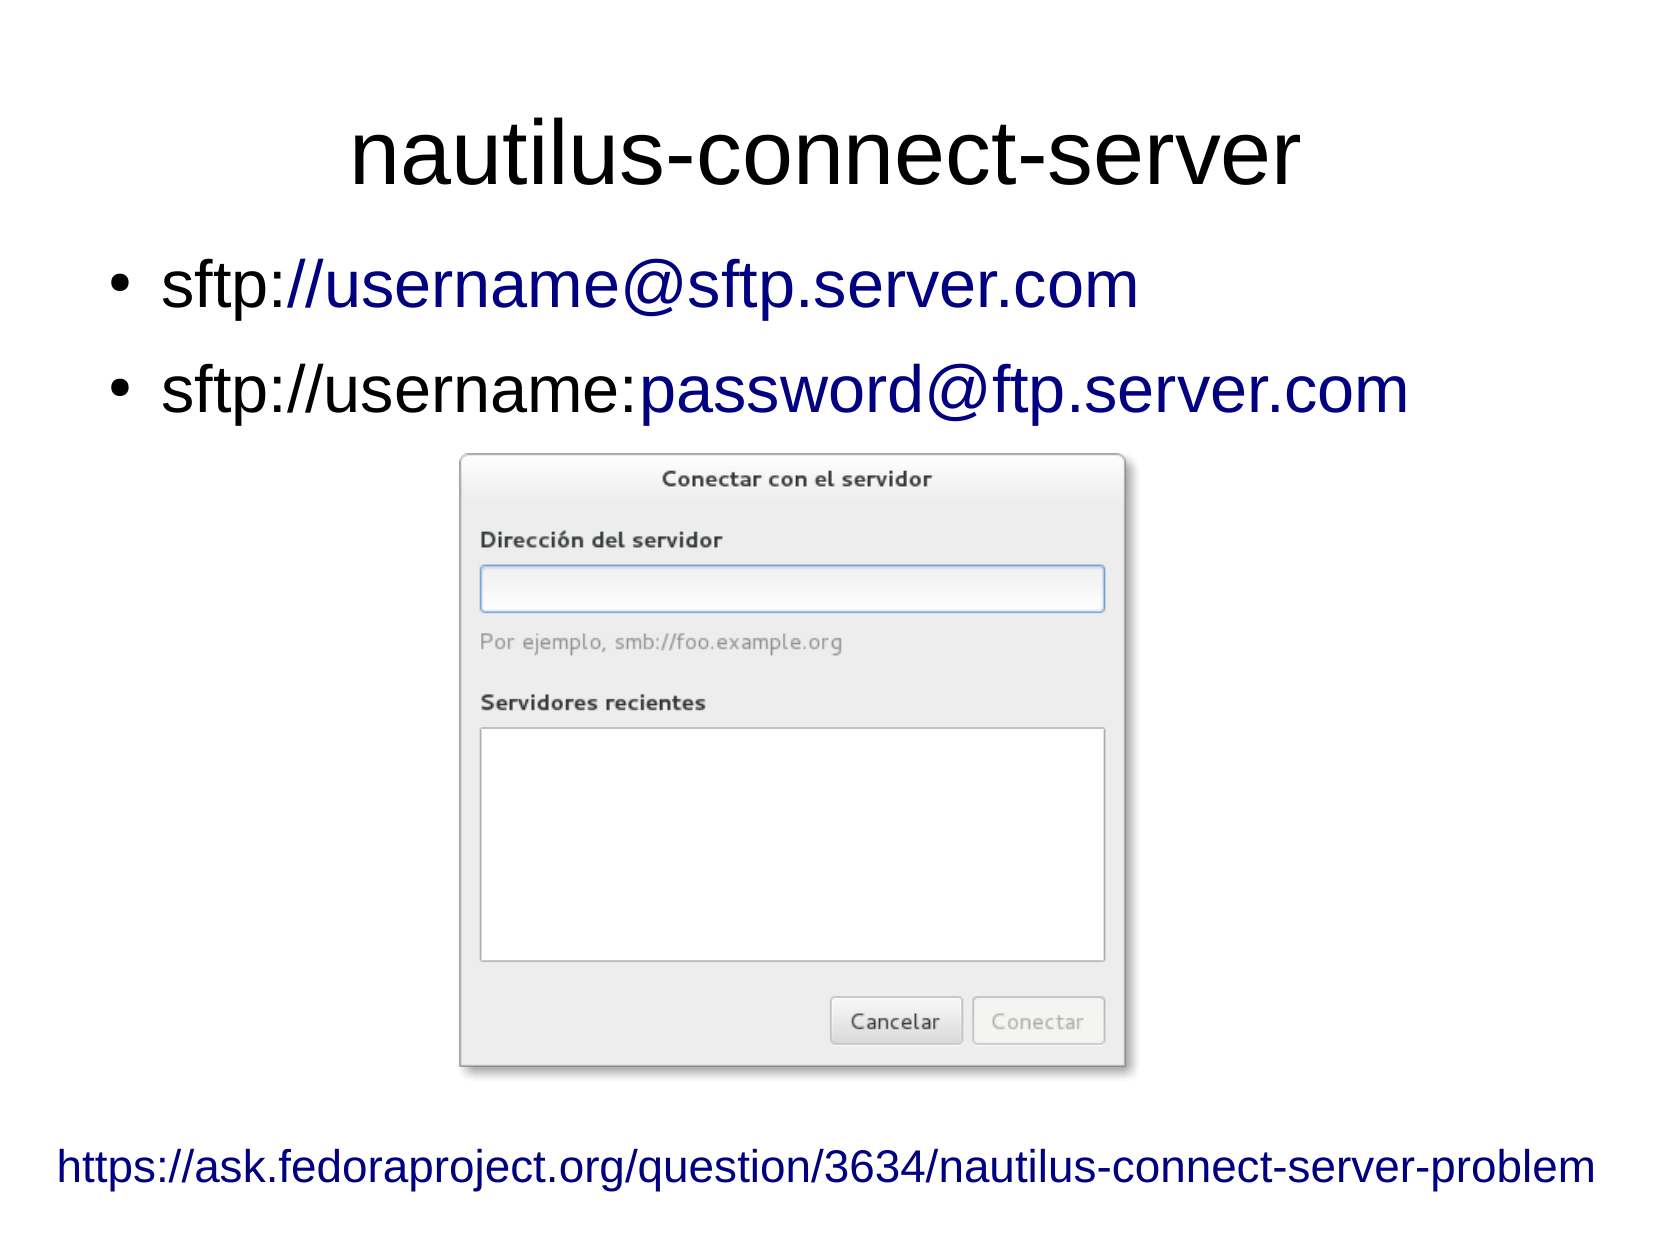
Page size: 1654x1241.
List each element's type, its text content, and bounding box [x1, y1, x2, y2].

picture [452, 446, 1141, 1081]
title nautilus-connect-server [82, 49, 1571, 257]
list sftp://username@sftp.server.com sftp://username:password@ftp.server.com [90, 247, 1579, 967]
text_box https://ask.fedoraproject.org/question/3634/nautilus-connect-server-problem [39, 1133, 1615, 1201]
